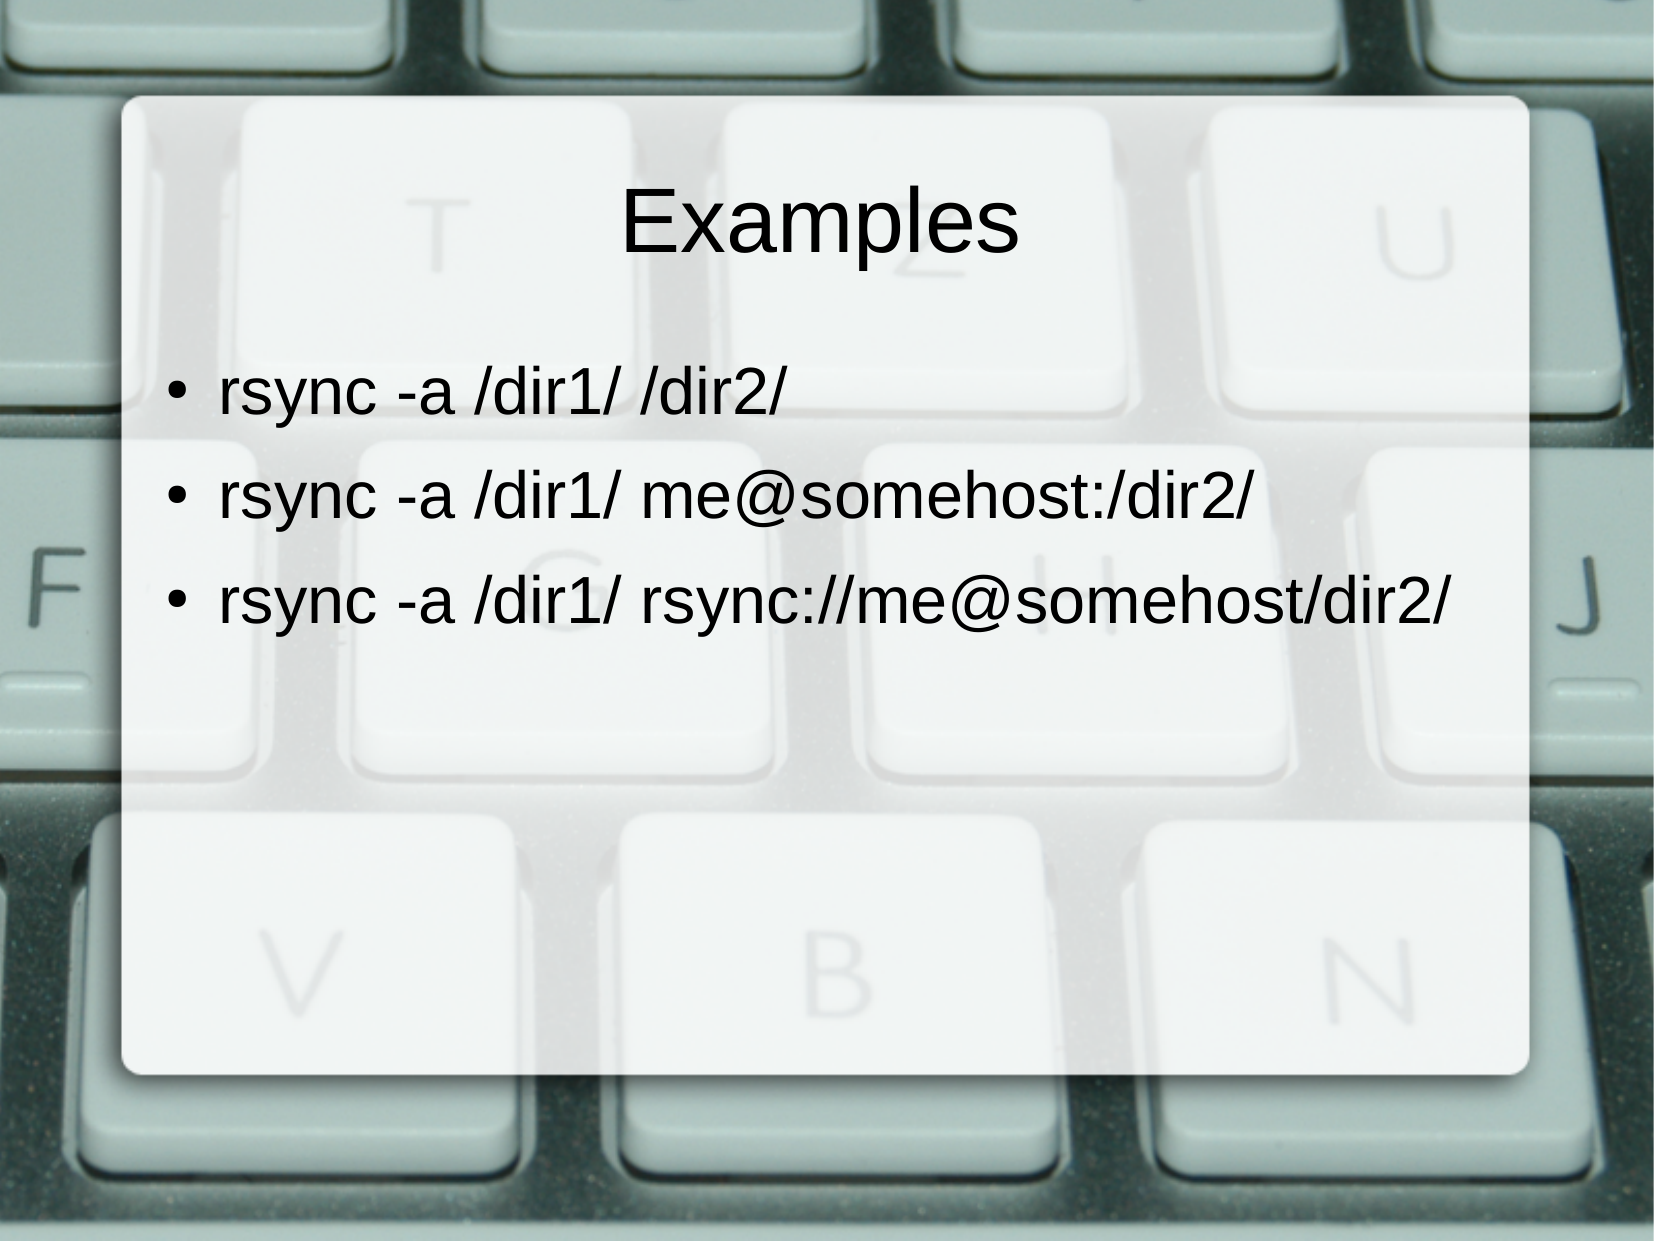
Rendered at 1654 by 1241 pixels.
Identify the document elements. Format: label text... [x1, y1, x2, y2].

list rsync -a /dir1/ /dir2/ rsync -a /dir1/ me@somehost:/dir2/ rsync -a /dir1/ rsync://me@somehost/dir2/ [147, 354, 1506, 1049]
picture [0, 0, 1654, 1241]
title Examples [135, 125, 1506, 318]
